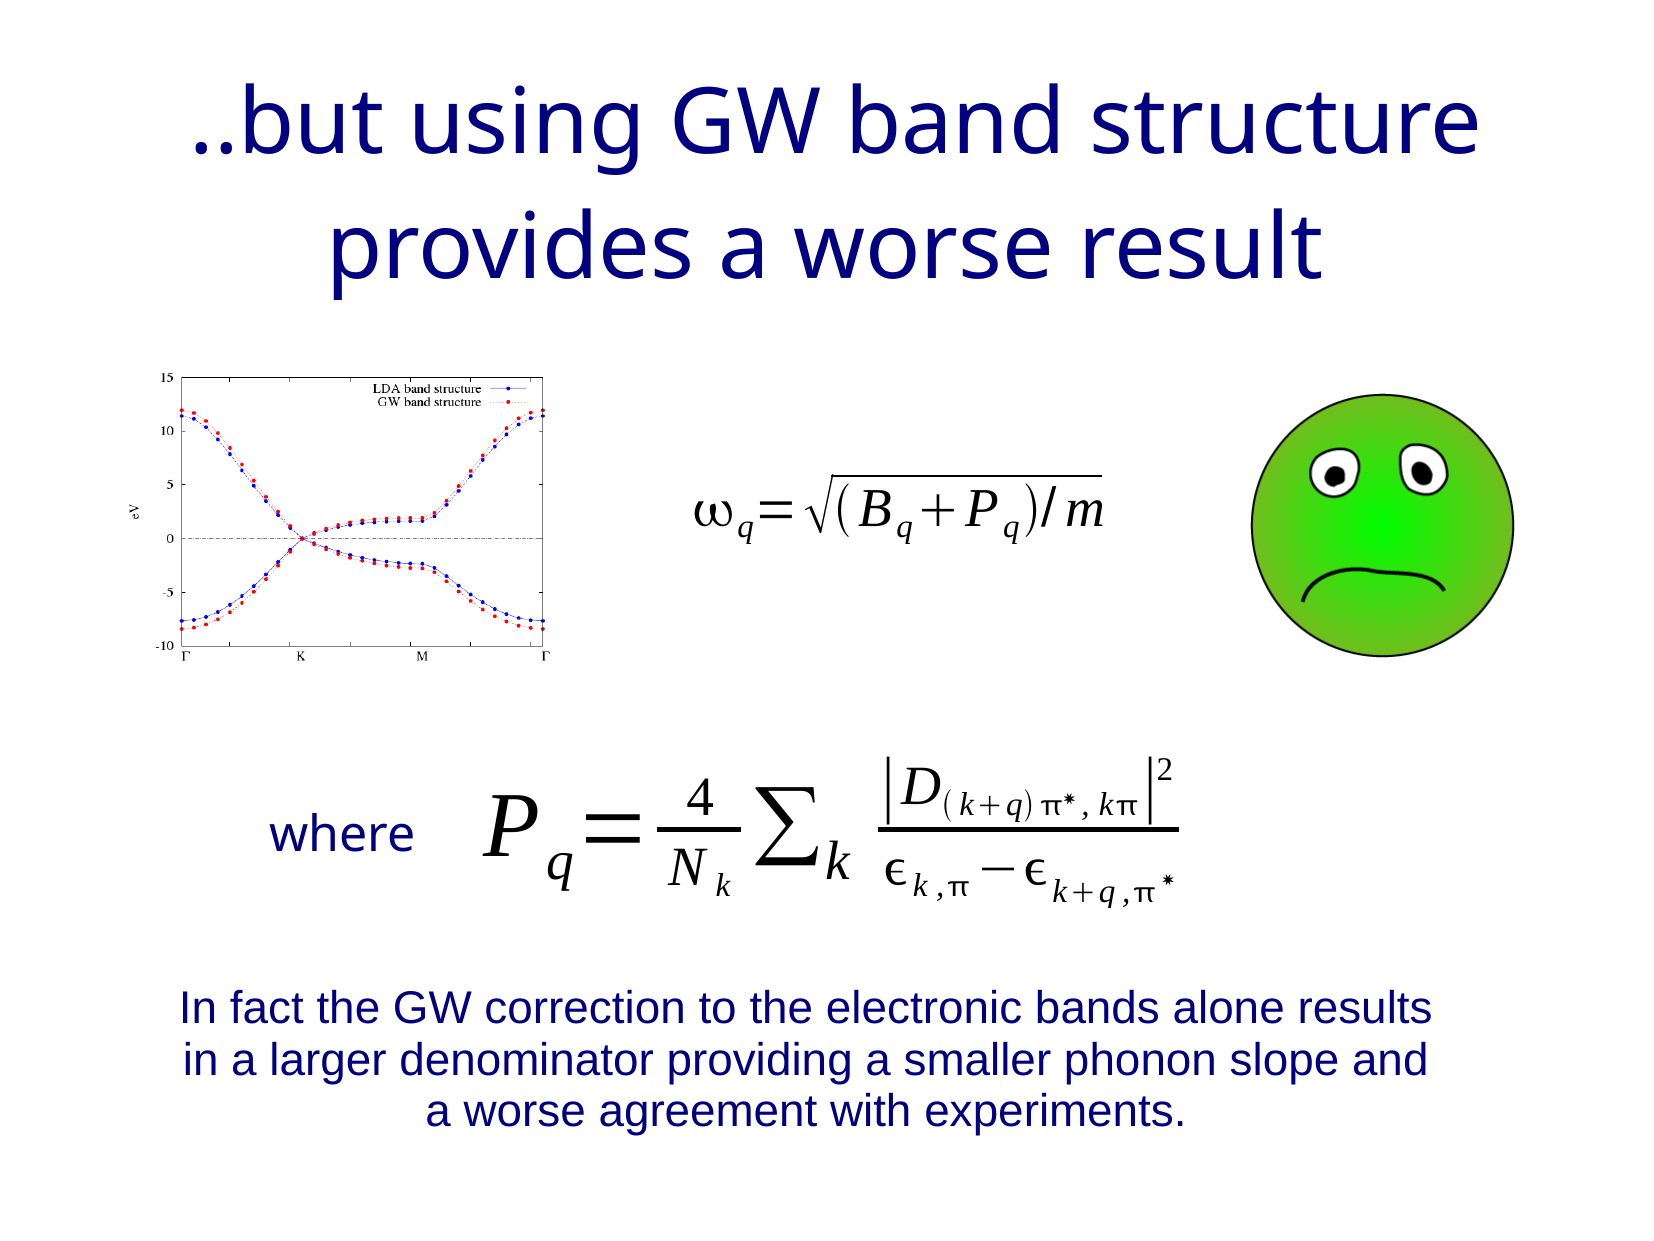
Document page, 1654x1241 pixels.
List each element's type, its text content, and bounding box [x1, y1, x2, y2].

title ..but using GW band structure provides a worse result [92, 70, 1581, 292]
text_box where [254, 790, 444, 867]
picture [1231, 374, 1532, 673]
picture [112, 359, 563, 676]
chart [454, 751, 1205, 908]
text_box In fact the GW correction to the electronic bands alone results in a larger denominator providing a smaller phonon slope and a worse agreement with experiments. [150, 975, 1463, 1154]
chart [678, 471, 1118, 546]
